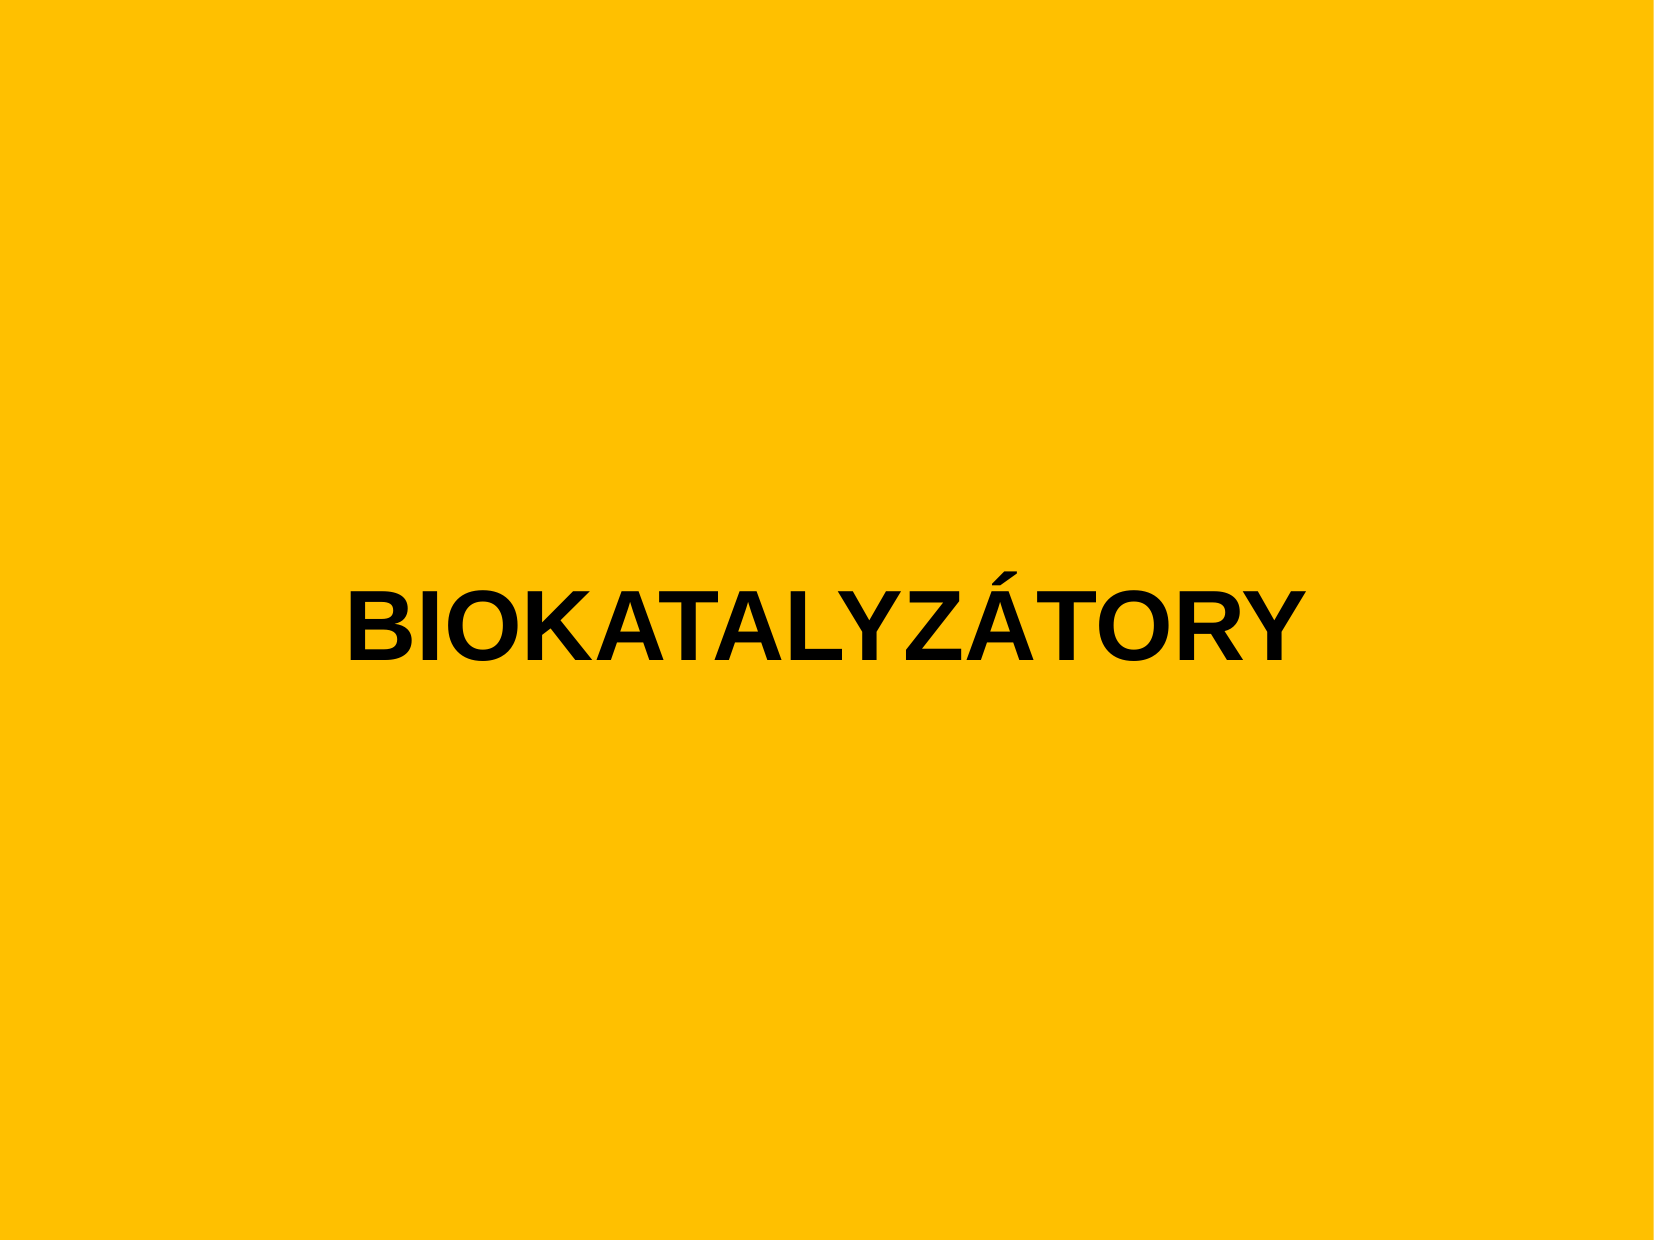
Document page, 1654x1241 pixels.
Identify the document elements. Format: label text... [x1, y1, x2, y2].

subtitle BIOKATALYZÁTORY [82, 210, 1571, 1030]
